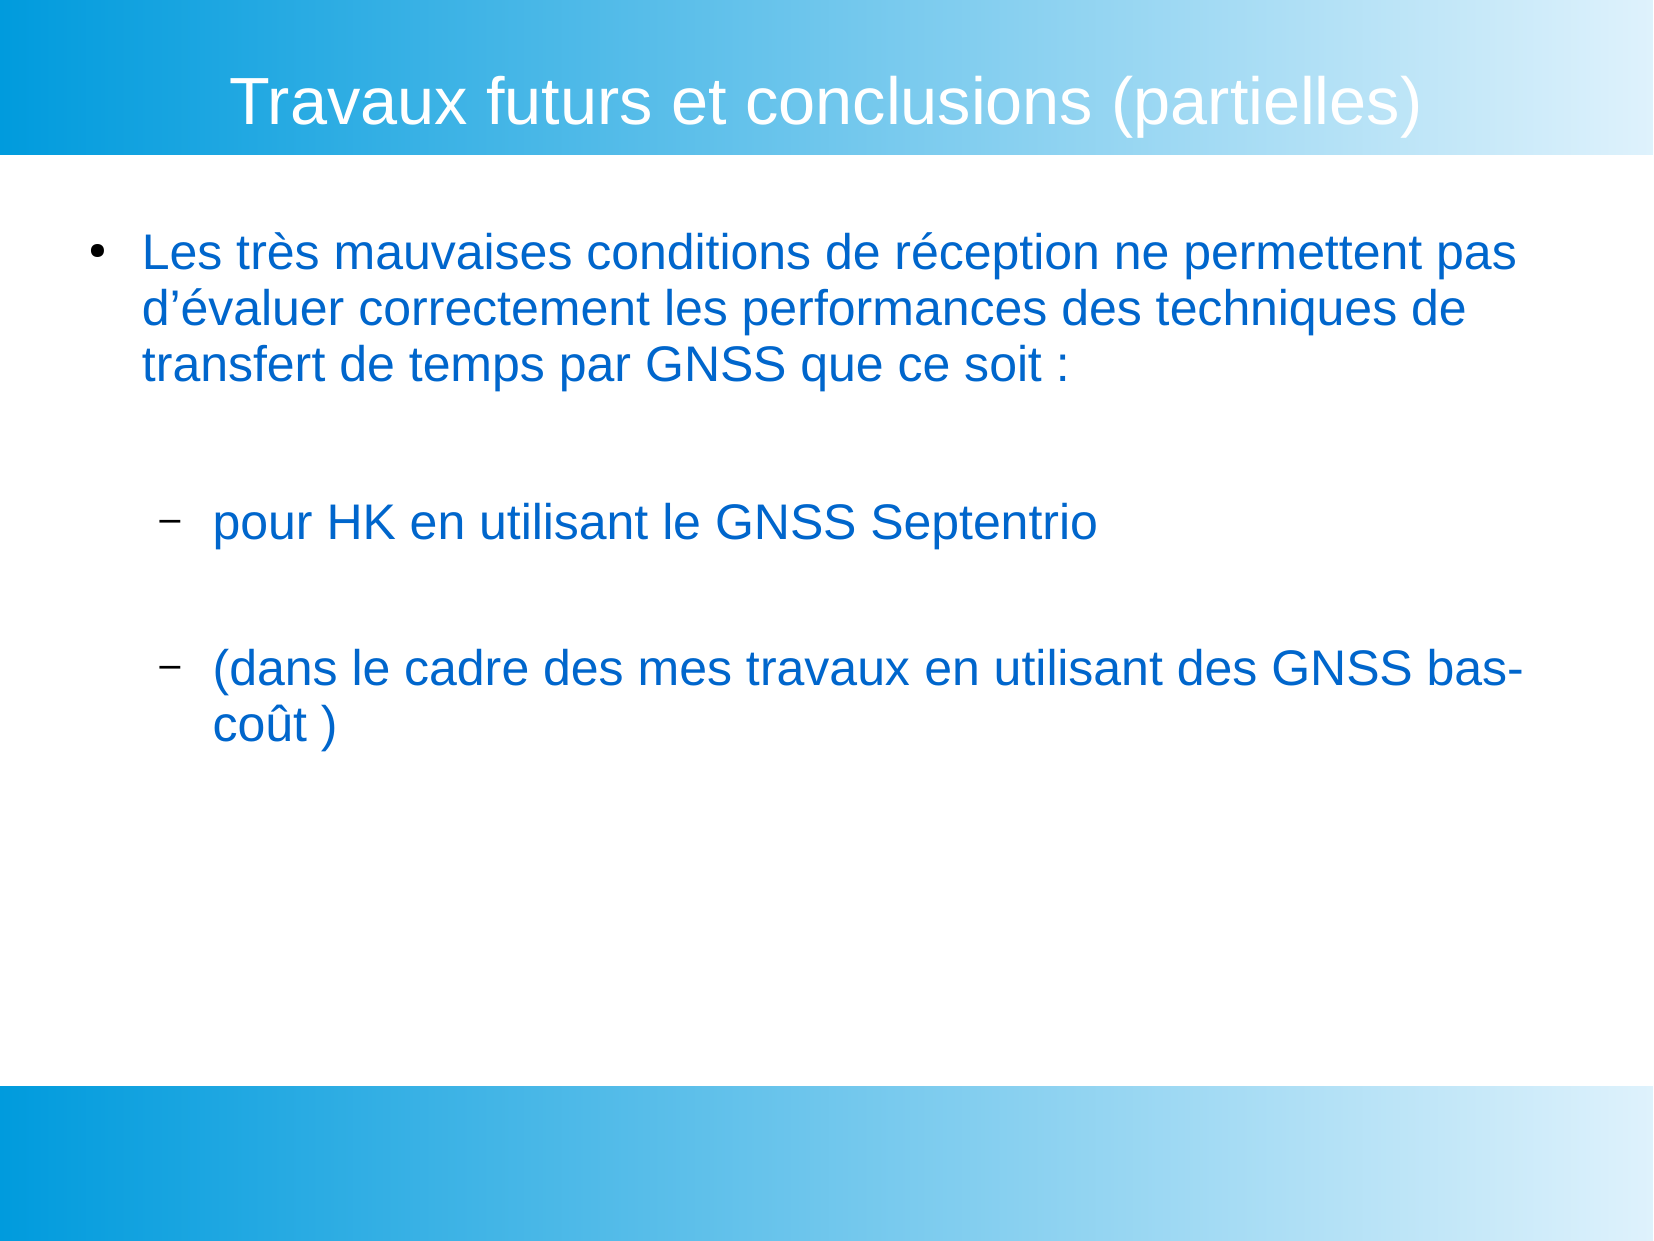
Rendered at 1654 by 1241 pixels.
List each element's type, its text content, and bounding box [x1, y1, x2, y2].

list Les très mauvaises conditions de réception ne permettent pas d’évaluer correctement les performances des techniques de transfert de temps par GNSS que ce soit : pour HK en utilisant le GNSS Septentrio (dans le cadre des mes travaux en utilisant des GNSS bas-coût ) [70, 224, 1560, 944]
title Travaux futurs et conclusions (partielles) [82, 49, 1571, 155]
